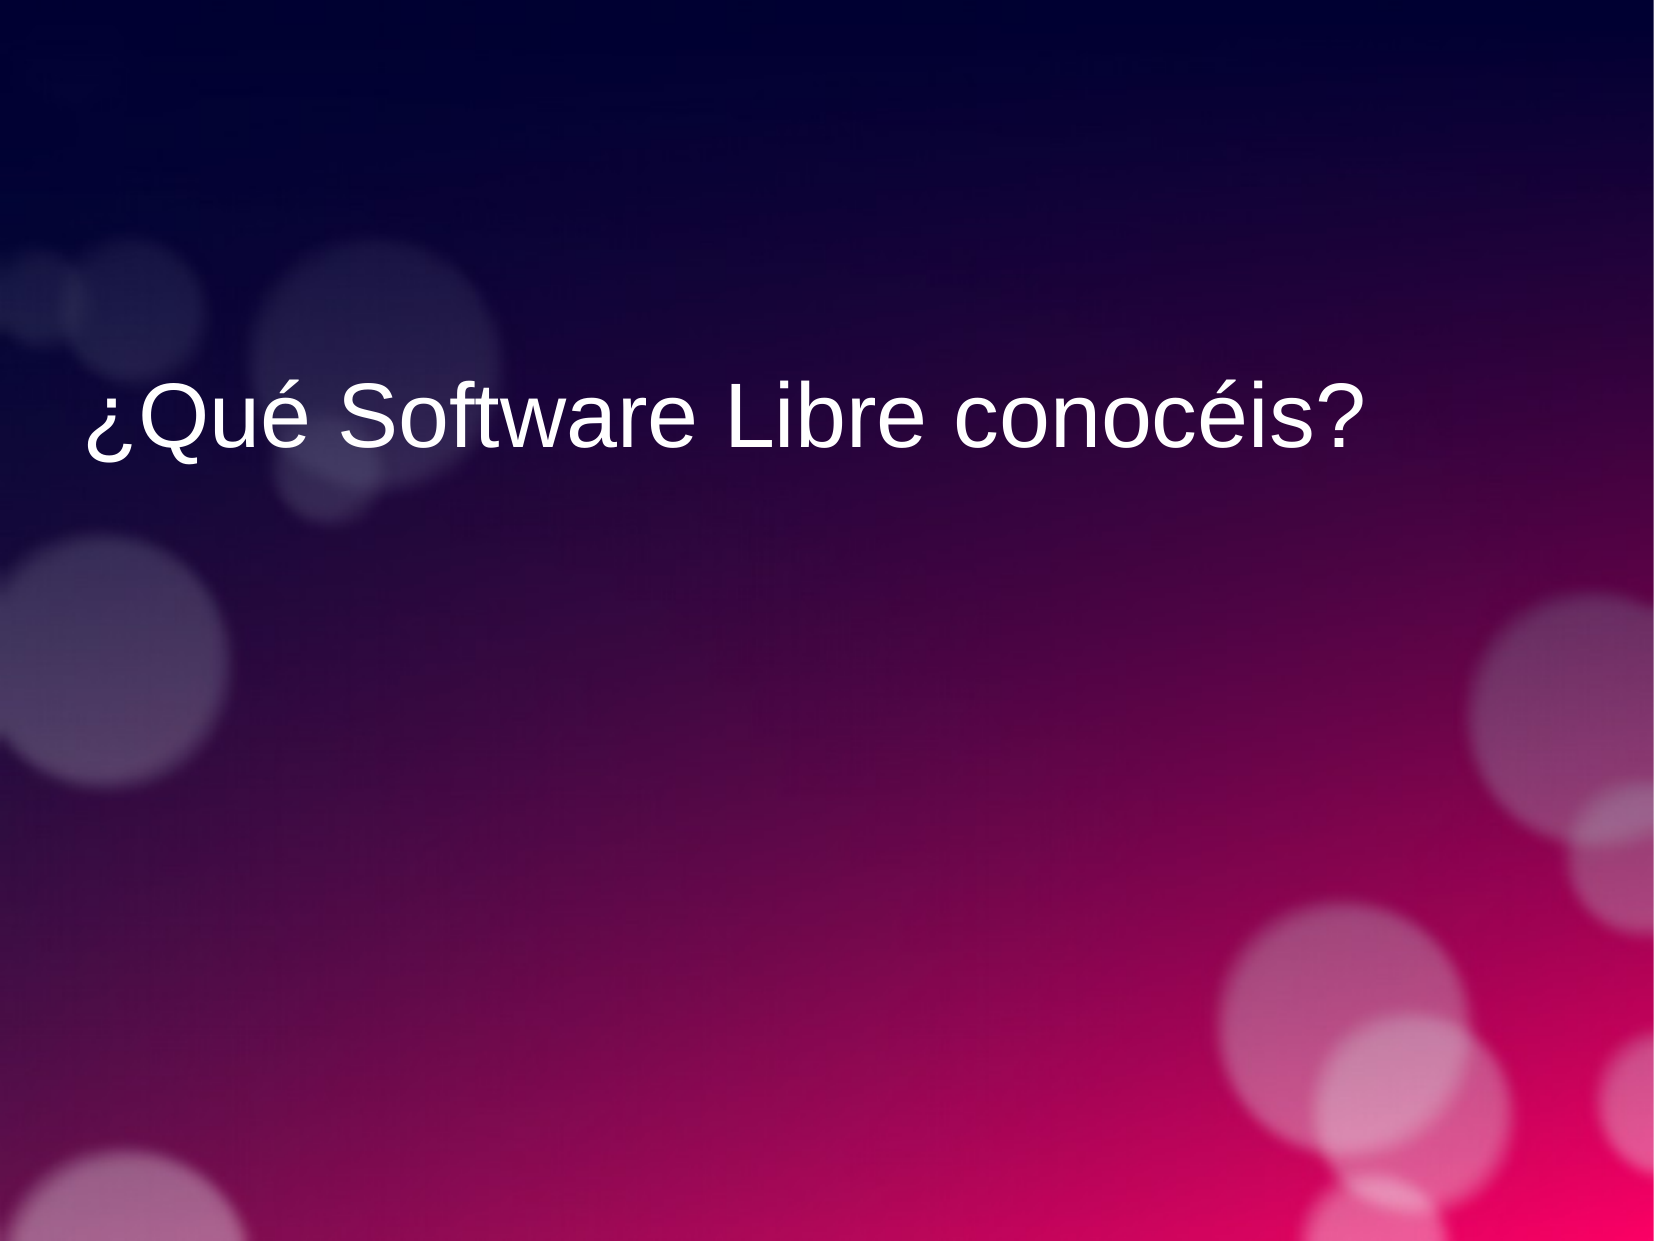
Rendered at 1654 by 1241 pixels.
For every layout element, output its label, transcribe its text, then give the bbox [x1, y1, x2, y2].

title ¿Qué Software Libre conocéis? [82, 312, 1571, 520]
picture [0, 0, 1654, 1241]
